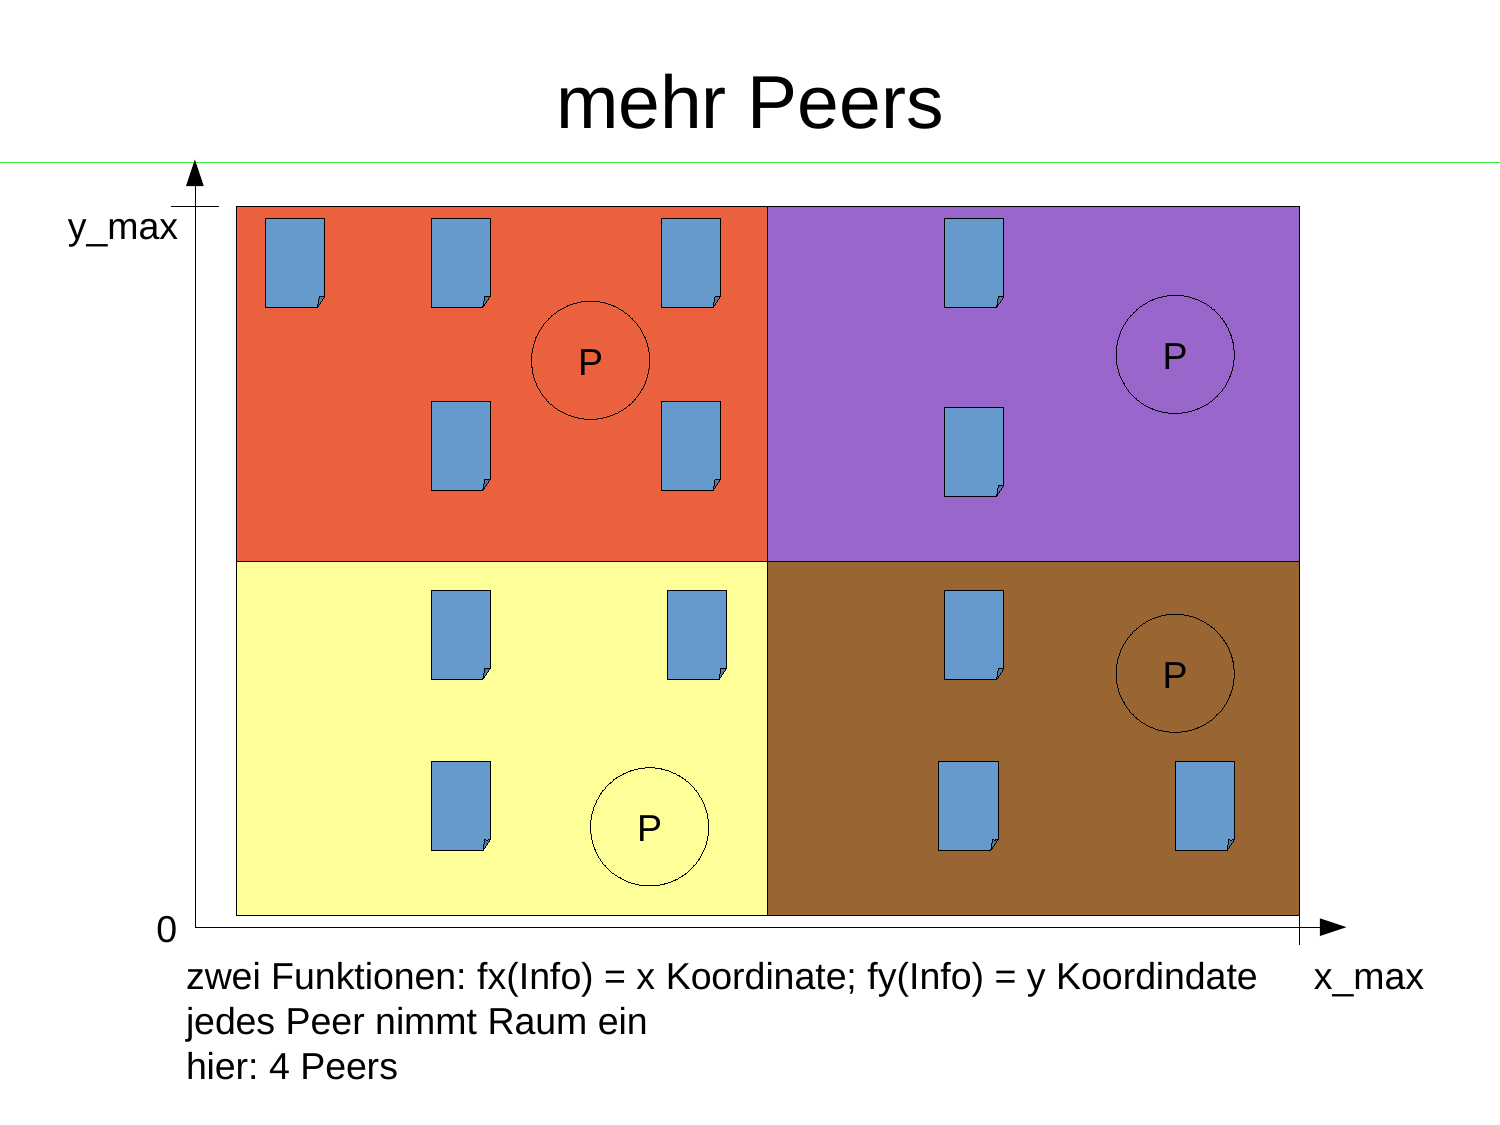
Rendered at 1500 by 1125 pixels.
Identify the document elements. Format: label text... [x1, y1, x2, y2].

text_box x_max [1299, 944, 1439, 1005]
title mehr Peers [75, 57, 1426, 148]
text_box P [531, 301, 650, 420]
text_box y_max [53, 194, 193, 255]
text_box 0 [141, 897, 193, 958]
text_box P [1116, 614, 1235, 733]
text_box P [590, 767, 709, 886]
text_box [236, 206, 1300, 916]
text_box zwei Funktionen: fx(Info) = x Koordinate; fy(Info) = y Koordindate jedes Peer nimmt Raum ein hier: 4 Peers [171, 944, 1272, 1095]
text_box P [1116, 295, 1235, 414]
